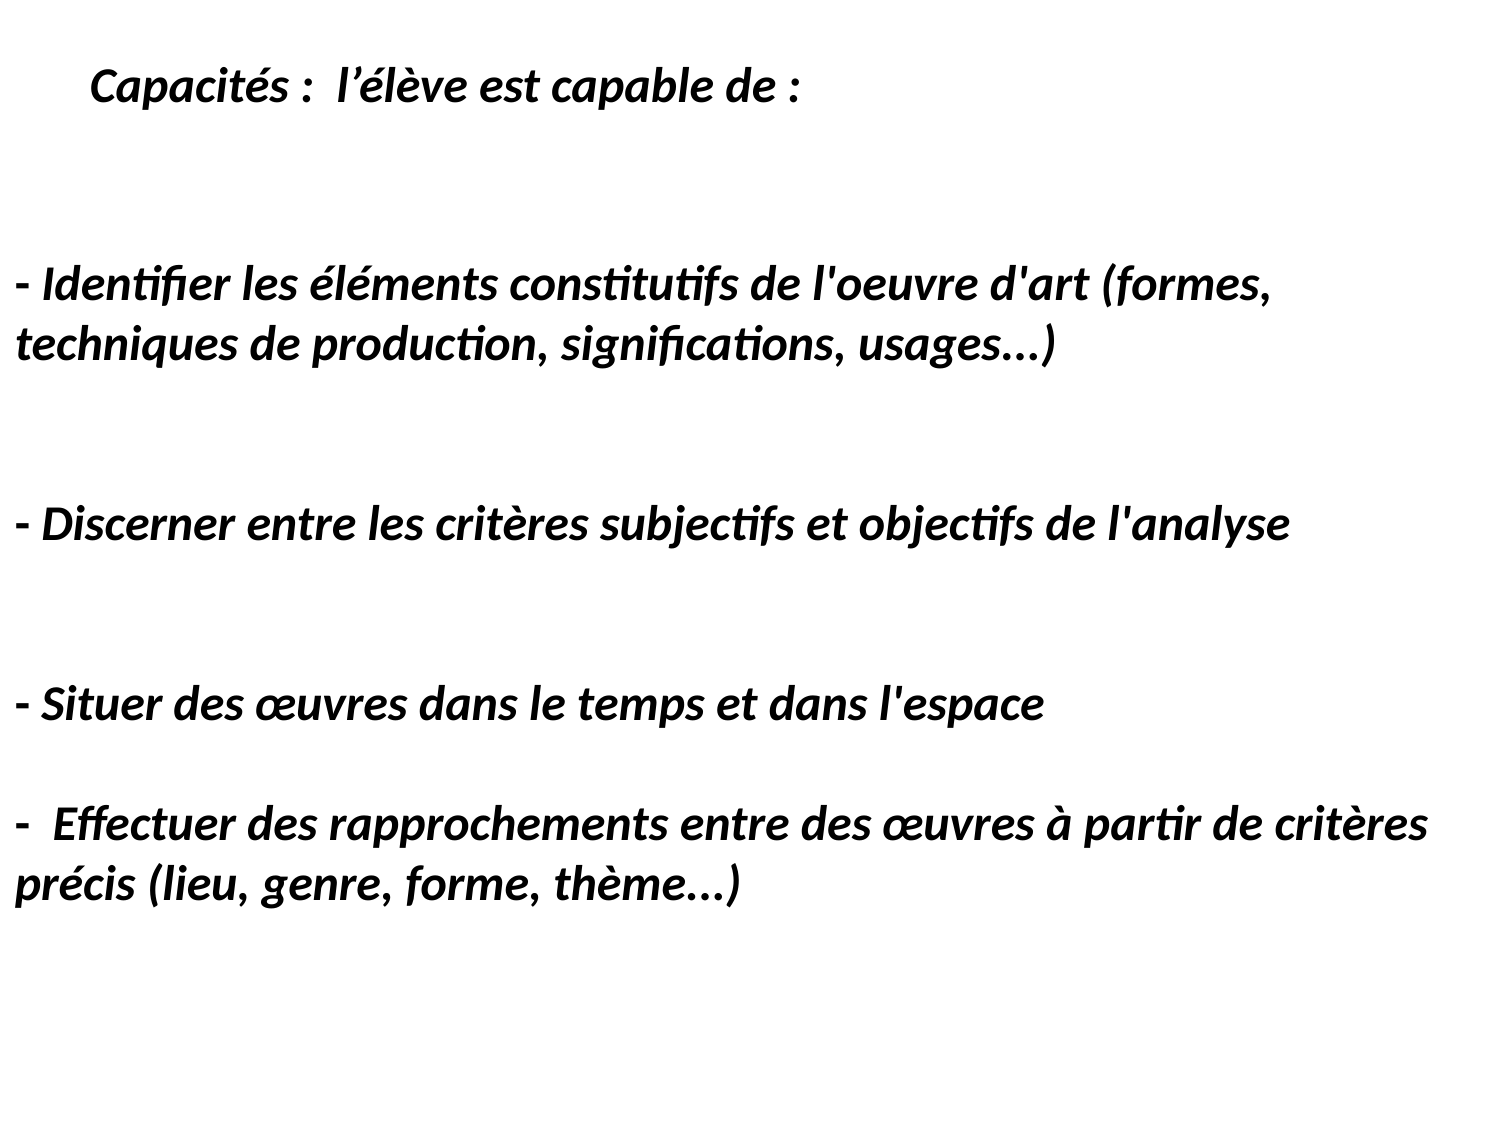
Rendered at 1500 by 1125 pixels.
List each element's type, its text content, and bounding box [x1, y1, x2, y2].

title Capacités : l’élève est capable de : [75, 45, 1425, 233]
text_box - Identifier les éléments constitutifs de l'oeuvre d'art (formes, techniques de production, significations, usages...) - Discerner entre les critères subjectifs et objectifs de l'analyse - Situer des œuvres dans le temps et dans l'espace - Effectuer des rapprochements entre des œuvres à partir de critères précis (lieu, genre, forme, thème...) [0, 243, 1500, 919]
